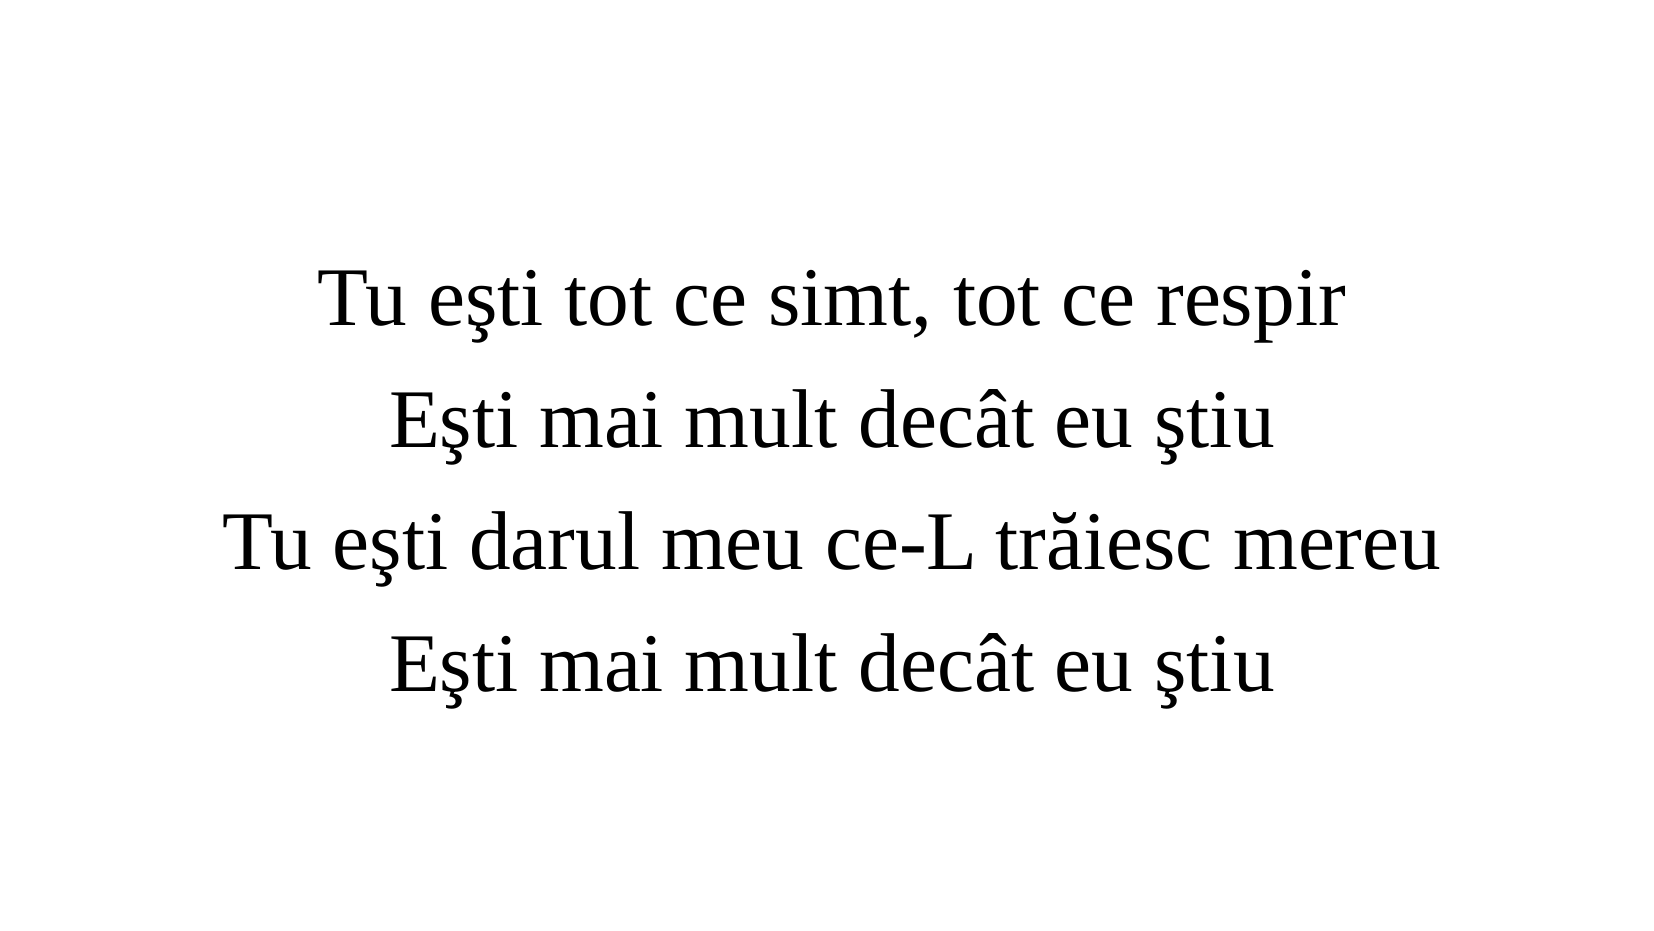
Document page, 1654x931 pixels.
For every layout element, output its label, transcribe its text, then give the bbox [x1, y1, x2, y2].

subtitle Tu eşti tot ce simt, tot ce respir Eşti mai mult decât eu ştiu Tu eşti darul meu ce-L trăiesc mereu Eşti mai mult decât eu ştiu [94, 238, 1571, 712]
